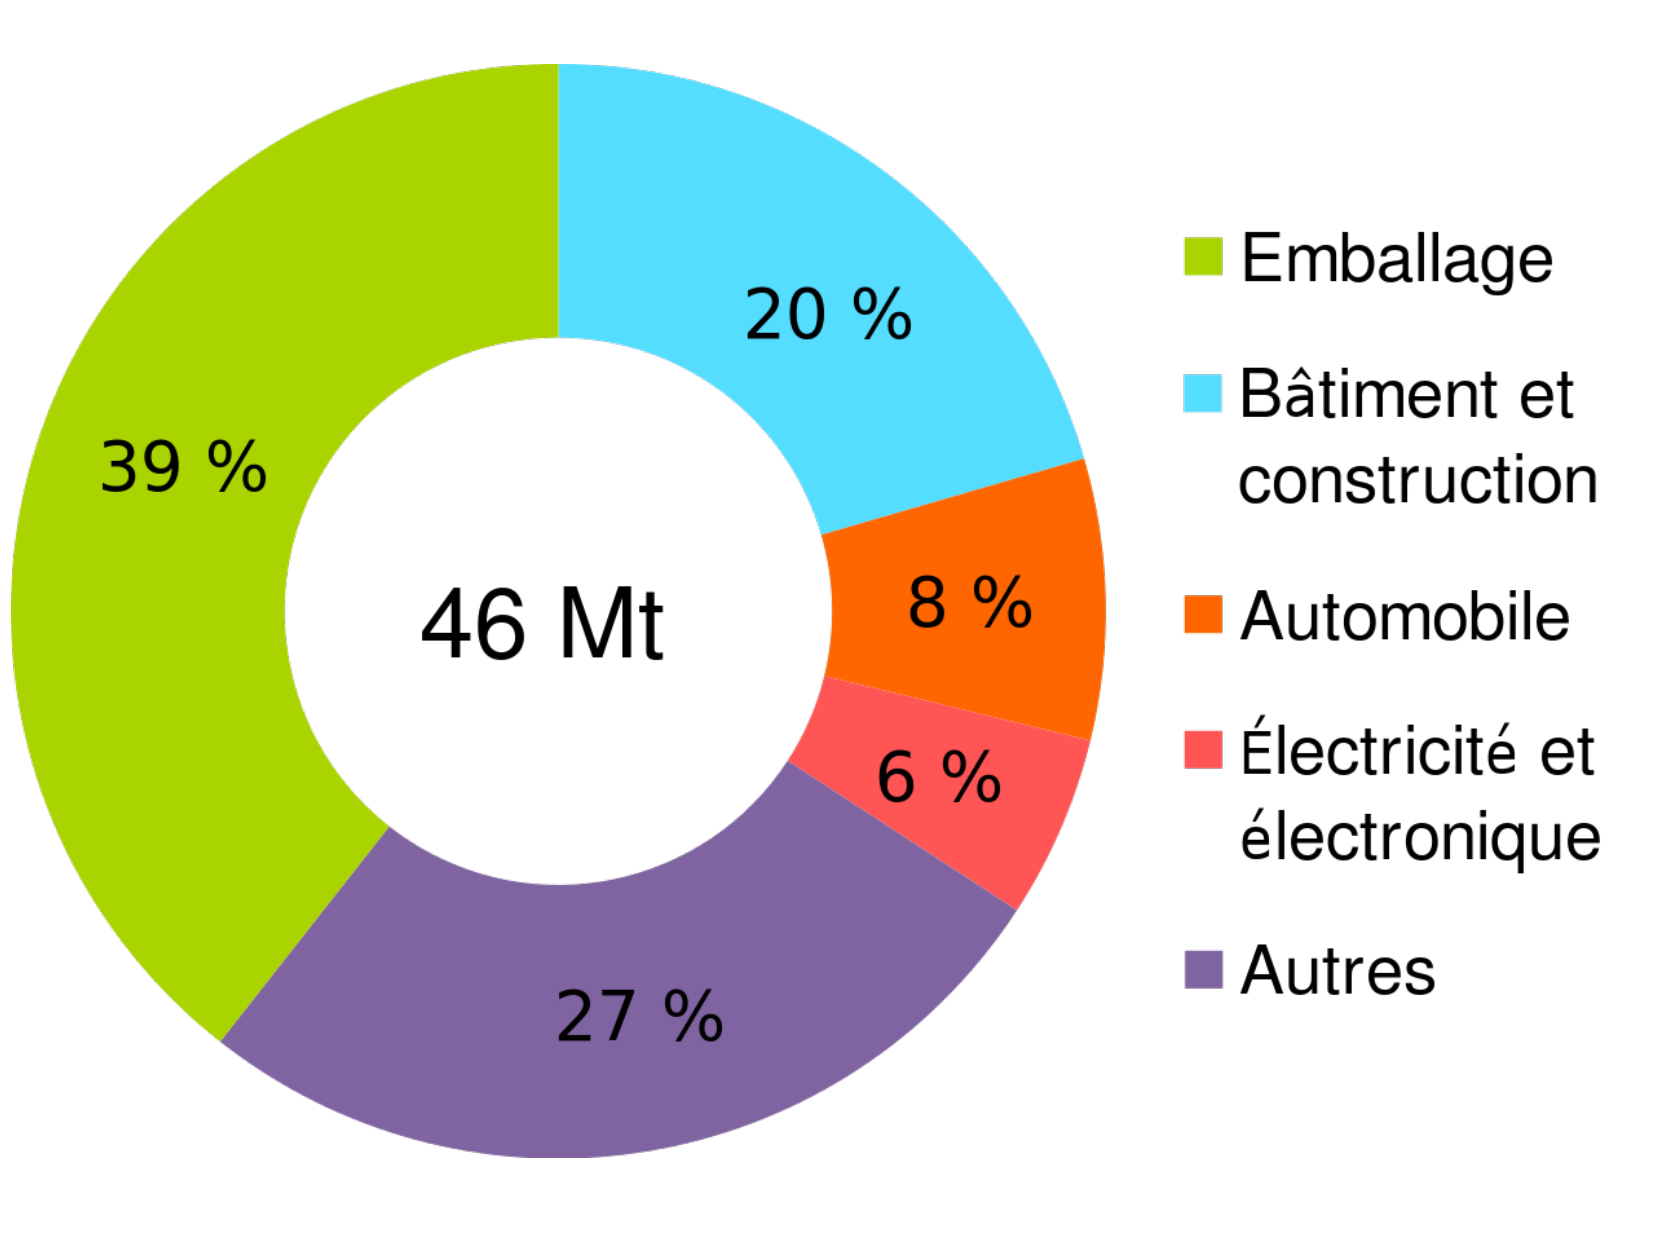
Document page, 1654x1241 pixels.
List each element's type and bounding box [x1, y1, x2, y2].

picture [11, 64, 1654, 1158]
